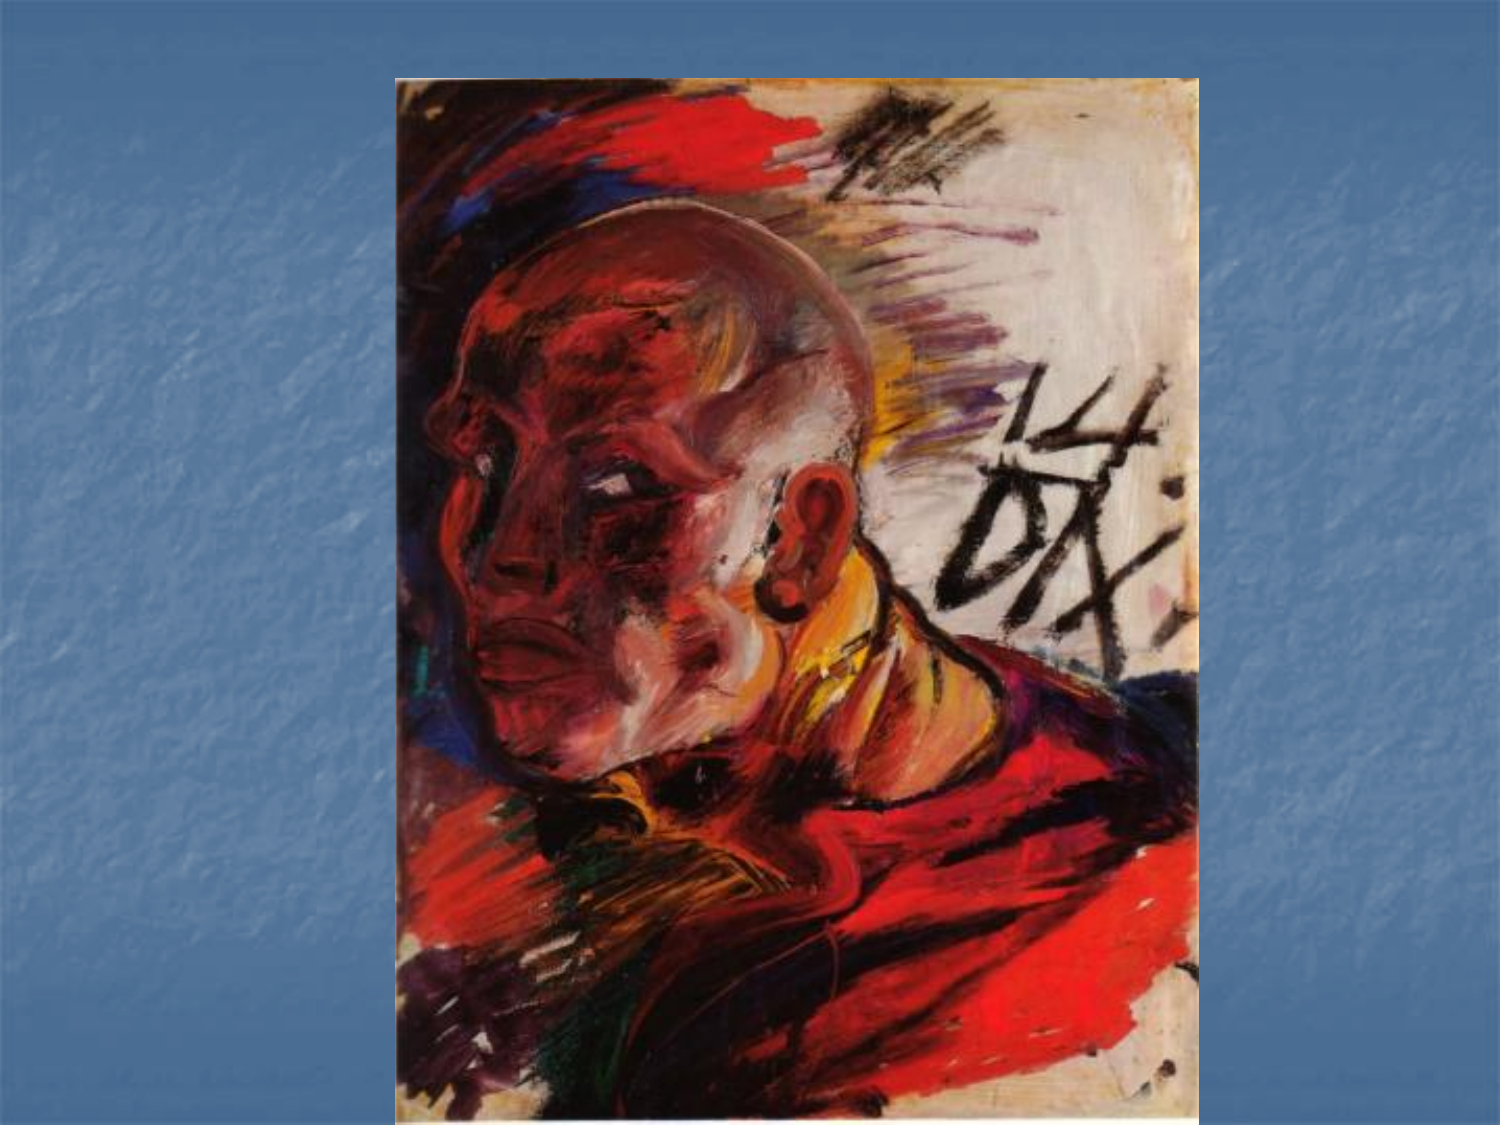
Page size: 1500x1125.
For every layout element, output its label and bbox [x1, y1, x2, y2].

picture [395, 78, 1199, 1125]
